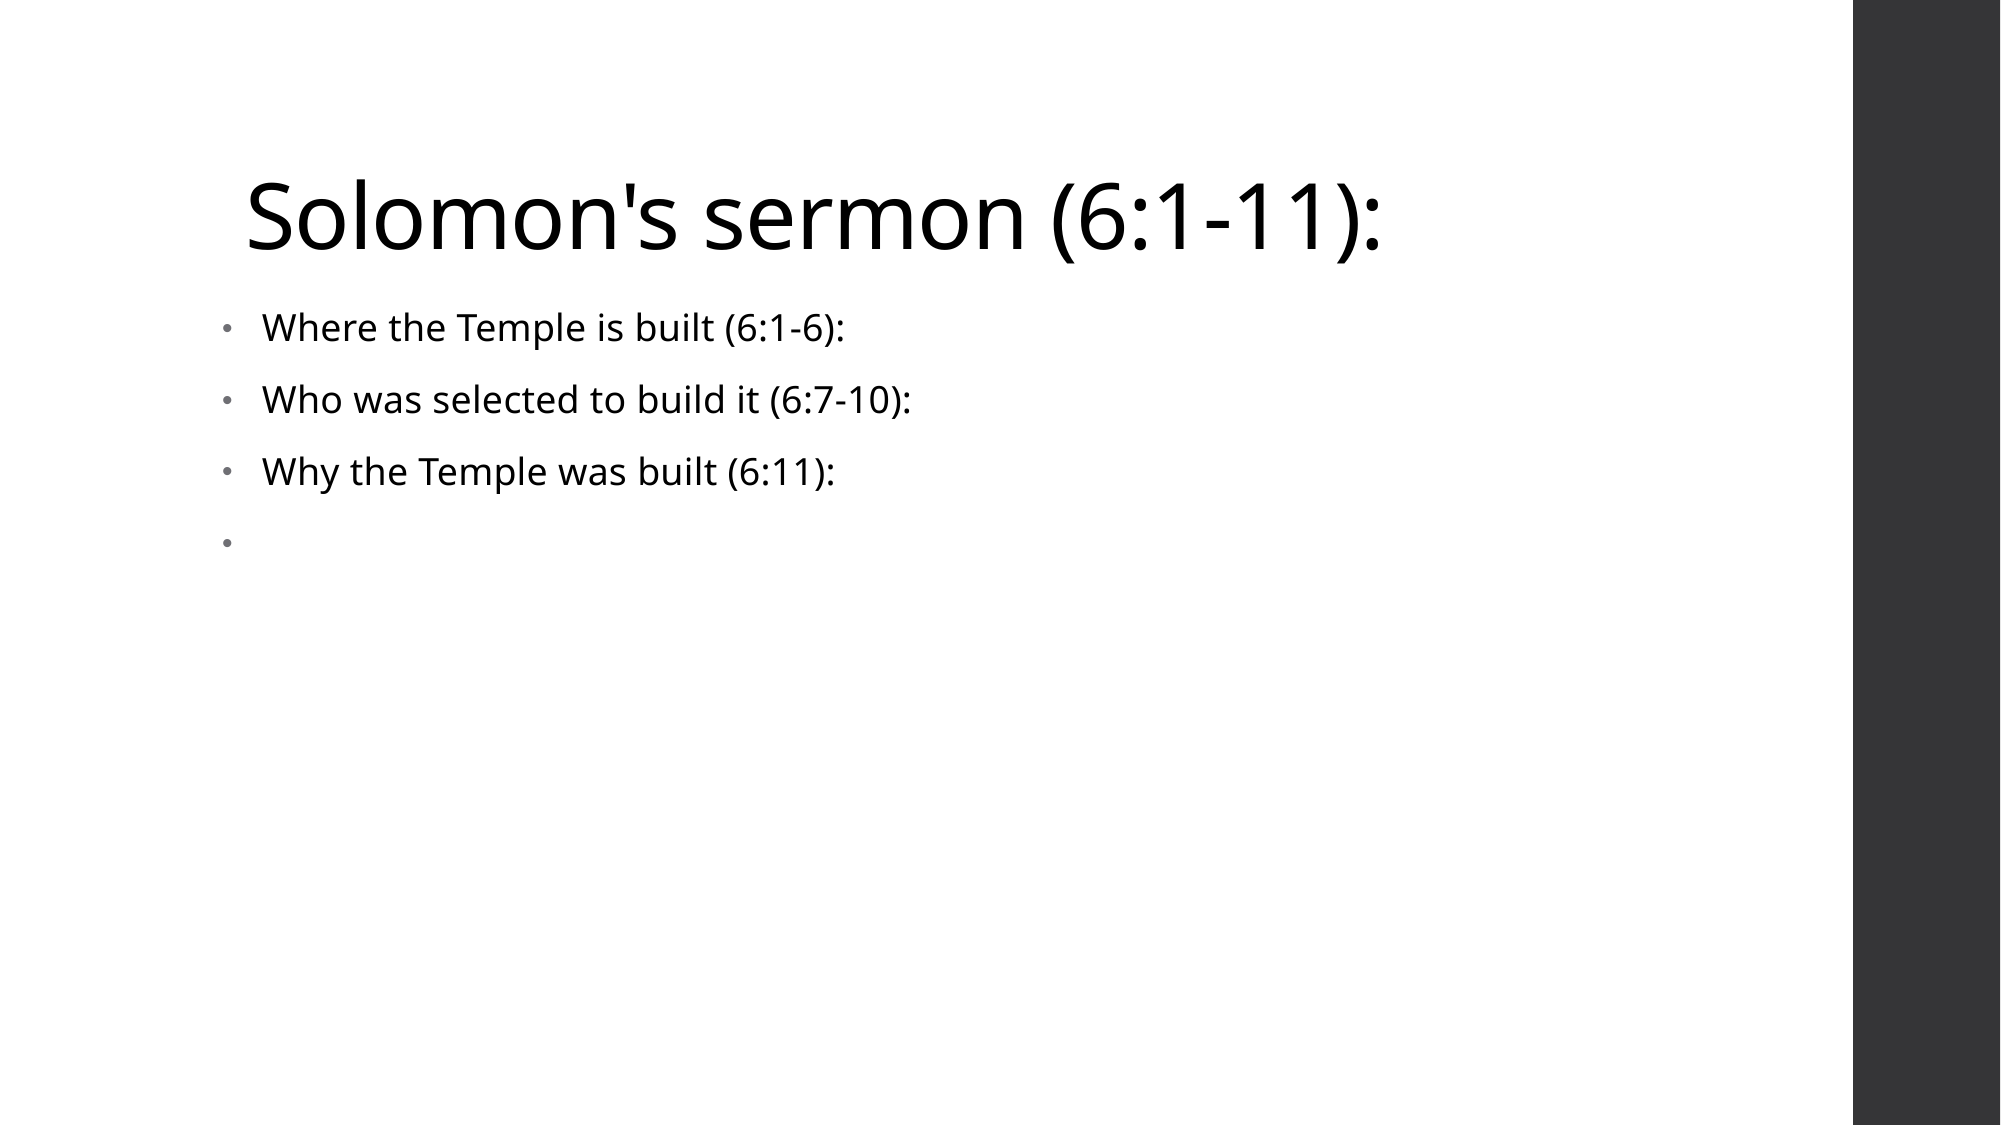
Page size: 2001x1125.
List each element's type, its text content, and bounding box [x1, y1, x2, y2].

title Solomon's sermon (6:1-11): [206, 60, 1797, 278]
list Where the Temple is built (6:1-6): Who was selected to build it (6:7-10): Why the Temple was built (6:11): [206, 299, 1617, 1014]
